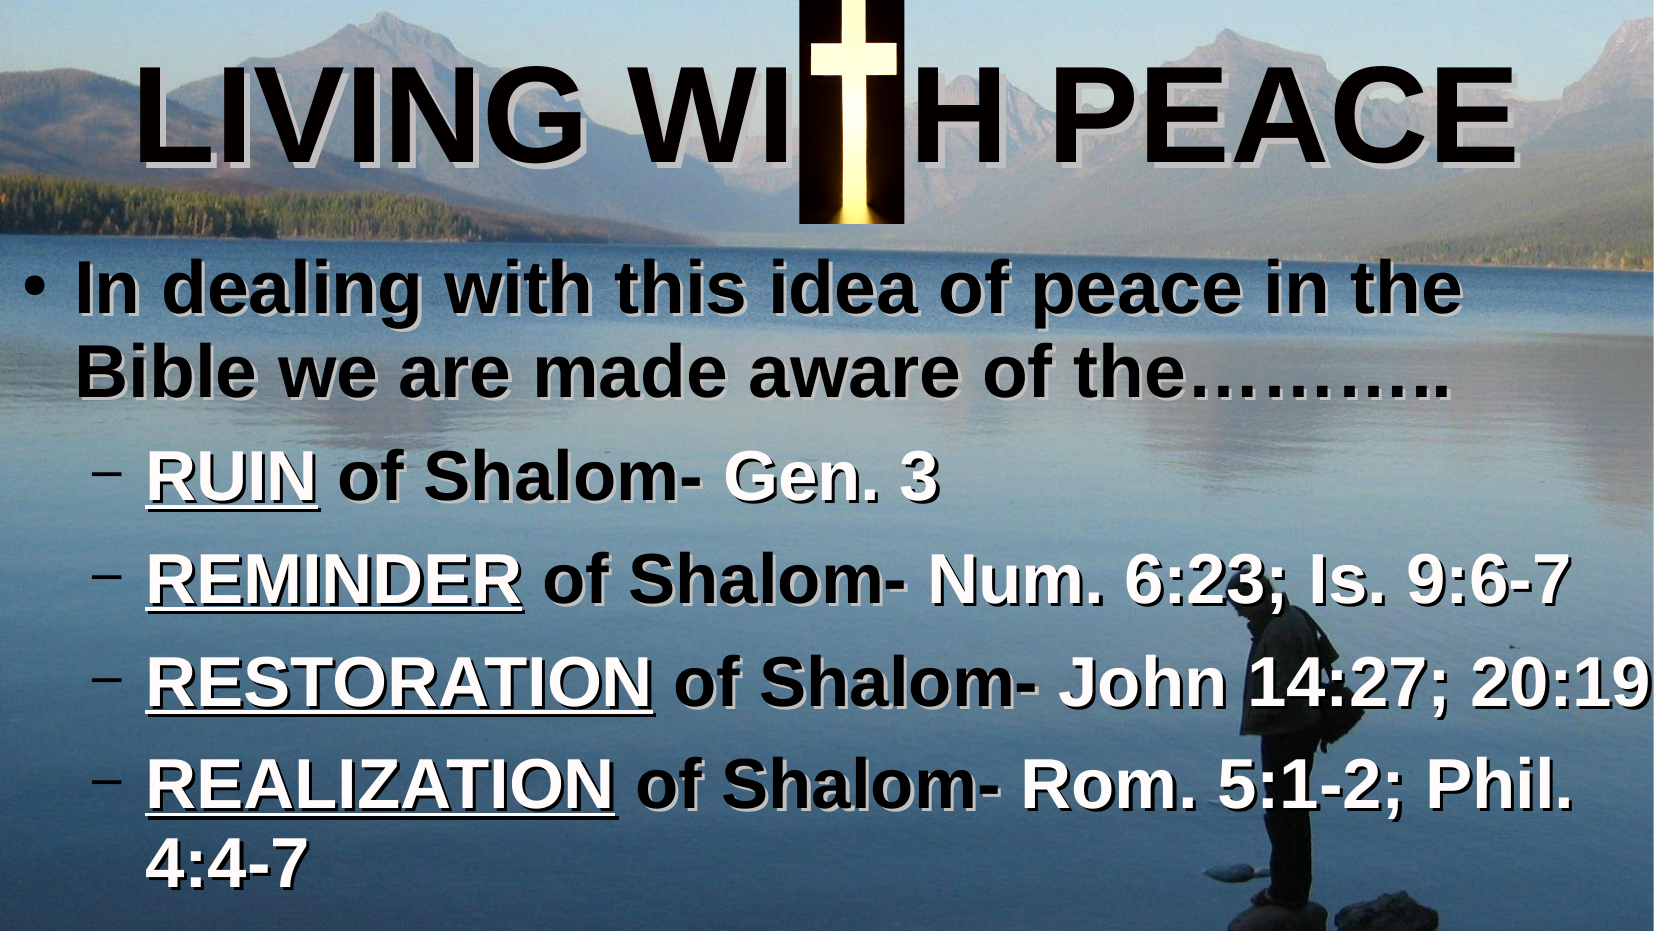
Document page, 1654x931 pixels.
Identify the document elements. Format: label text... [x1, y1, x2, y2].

picture [0, 0, 1654, 931]
list In dealing with this idea of peace in the Bible we are made aware of the……….. RUIN of Shalom- Gen. 3 REMINDER of Shalom- Num. 6:23; Is. 9:6-7 RESTORATION of Shalom- John 14:27; 20:19 REALIZATION of Shalom- Rom. 5:1-2; Phil. 4:4-7 [3, 245, 1654, 931]
title LIVING WI H PEACE [82, 37, 799, 193]
title LIVING WI H PEACE [905, 37, 1571, 193]
